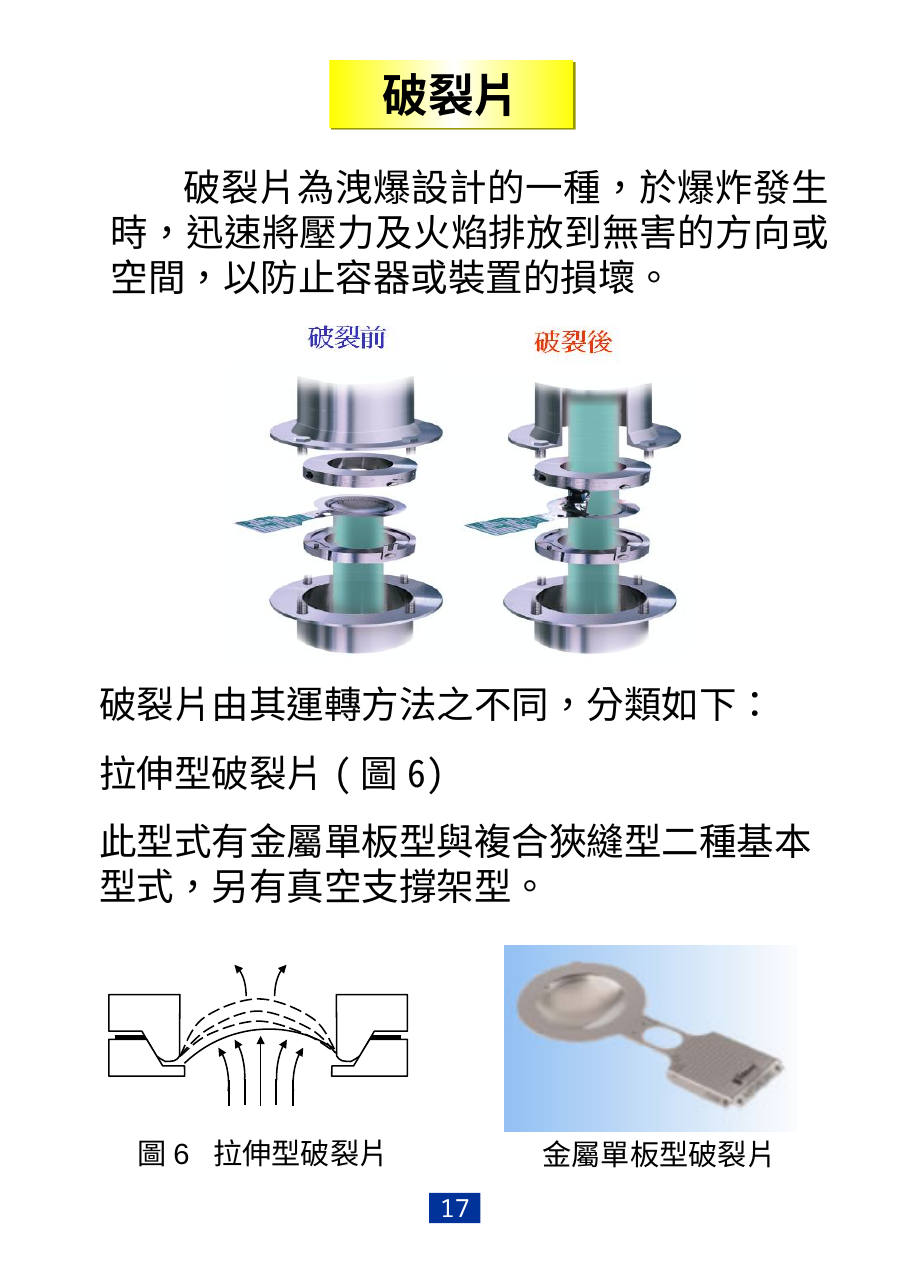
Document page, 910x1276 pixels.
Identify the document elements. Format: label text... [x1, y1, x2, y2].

text_box 金屬單板型破裂片 [518, 1128, 801, 1180]
text_box [331, 994, 408, 1077]
text_box 破裂片由其運轉方法之不同，分類如下： 拉伸型破裂片(圖6) 此型式有金屬單板型與複合狹縫型二種基本型式，另有真空支撐架型。 [83, 673, 853, 917]
text_box 圖6 拉伸型破裂片 [121, 1128, 429, 1179]
text_box [108, 994, 185, 1077]
text_box 破裂片 [329, 60, 573, 128]
picture [159, 308, 751, 673]
text_box 破裂片為洩爆設計的一種，於爆炸發生時，迅速將壓力及火焰排放到無害的方向或空間，以防止容器或裝置的損壞。 [95, 156, 845, 308]
text_box 17 [429, 1192, 481, 1224]
picture [504, 945, 798, 1133]
